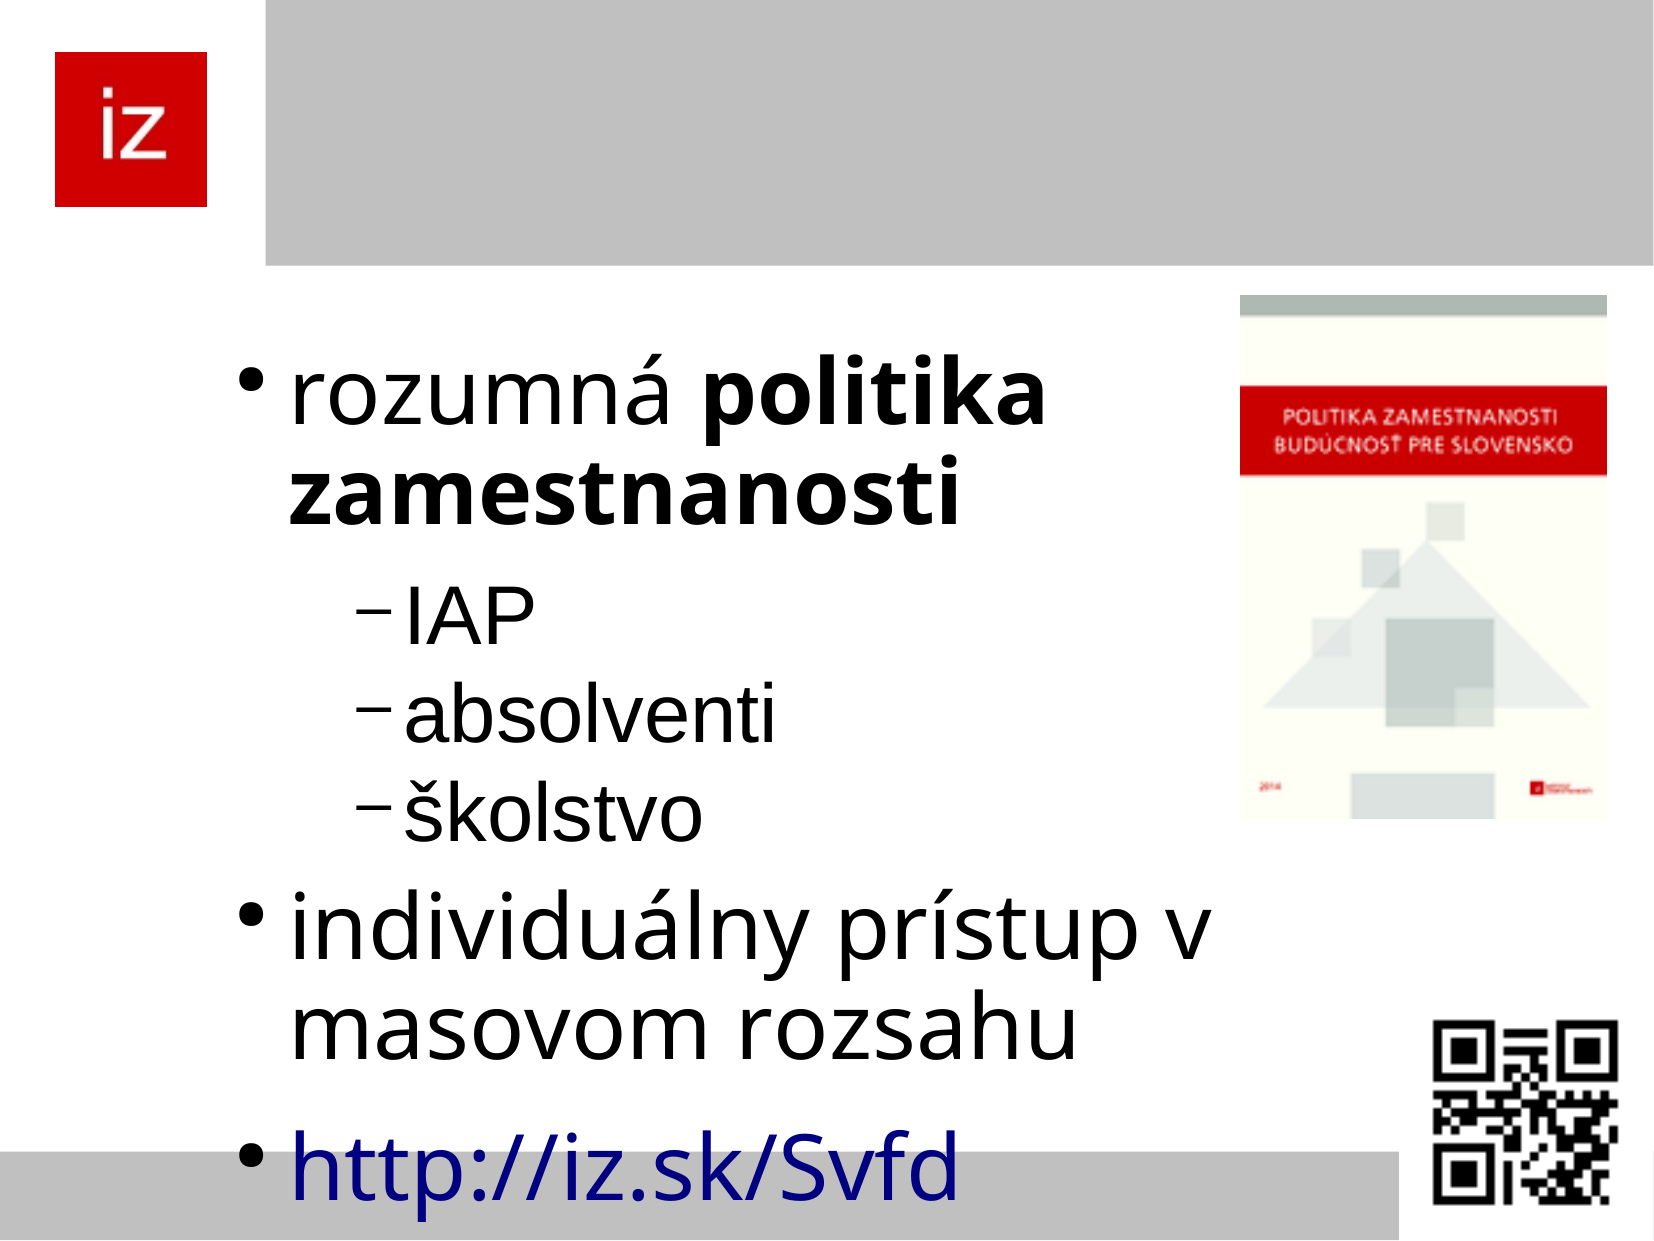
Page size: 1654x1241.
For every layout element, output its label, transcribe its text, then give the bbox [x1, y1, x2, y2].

picture [1399, 986, 1654, 1241]
picture [1240, 295, 1607, 819]
list rozumná politika zamestnanosti IAP absolventi školstvo individuálny prístup v masovom rozsahu http://iz.sk/Svfd [121, 344, 1533, 1147]
picture [55, 52, 207, 207]
